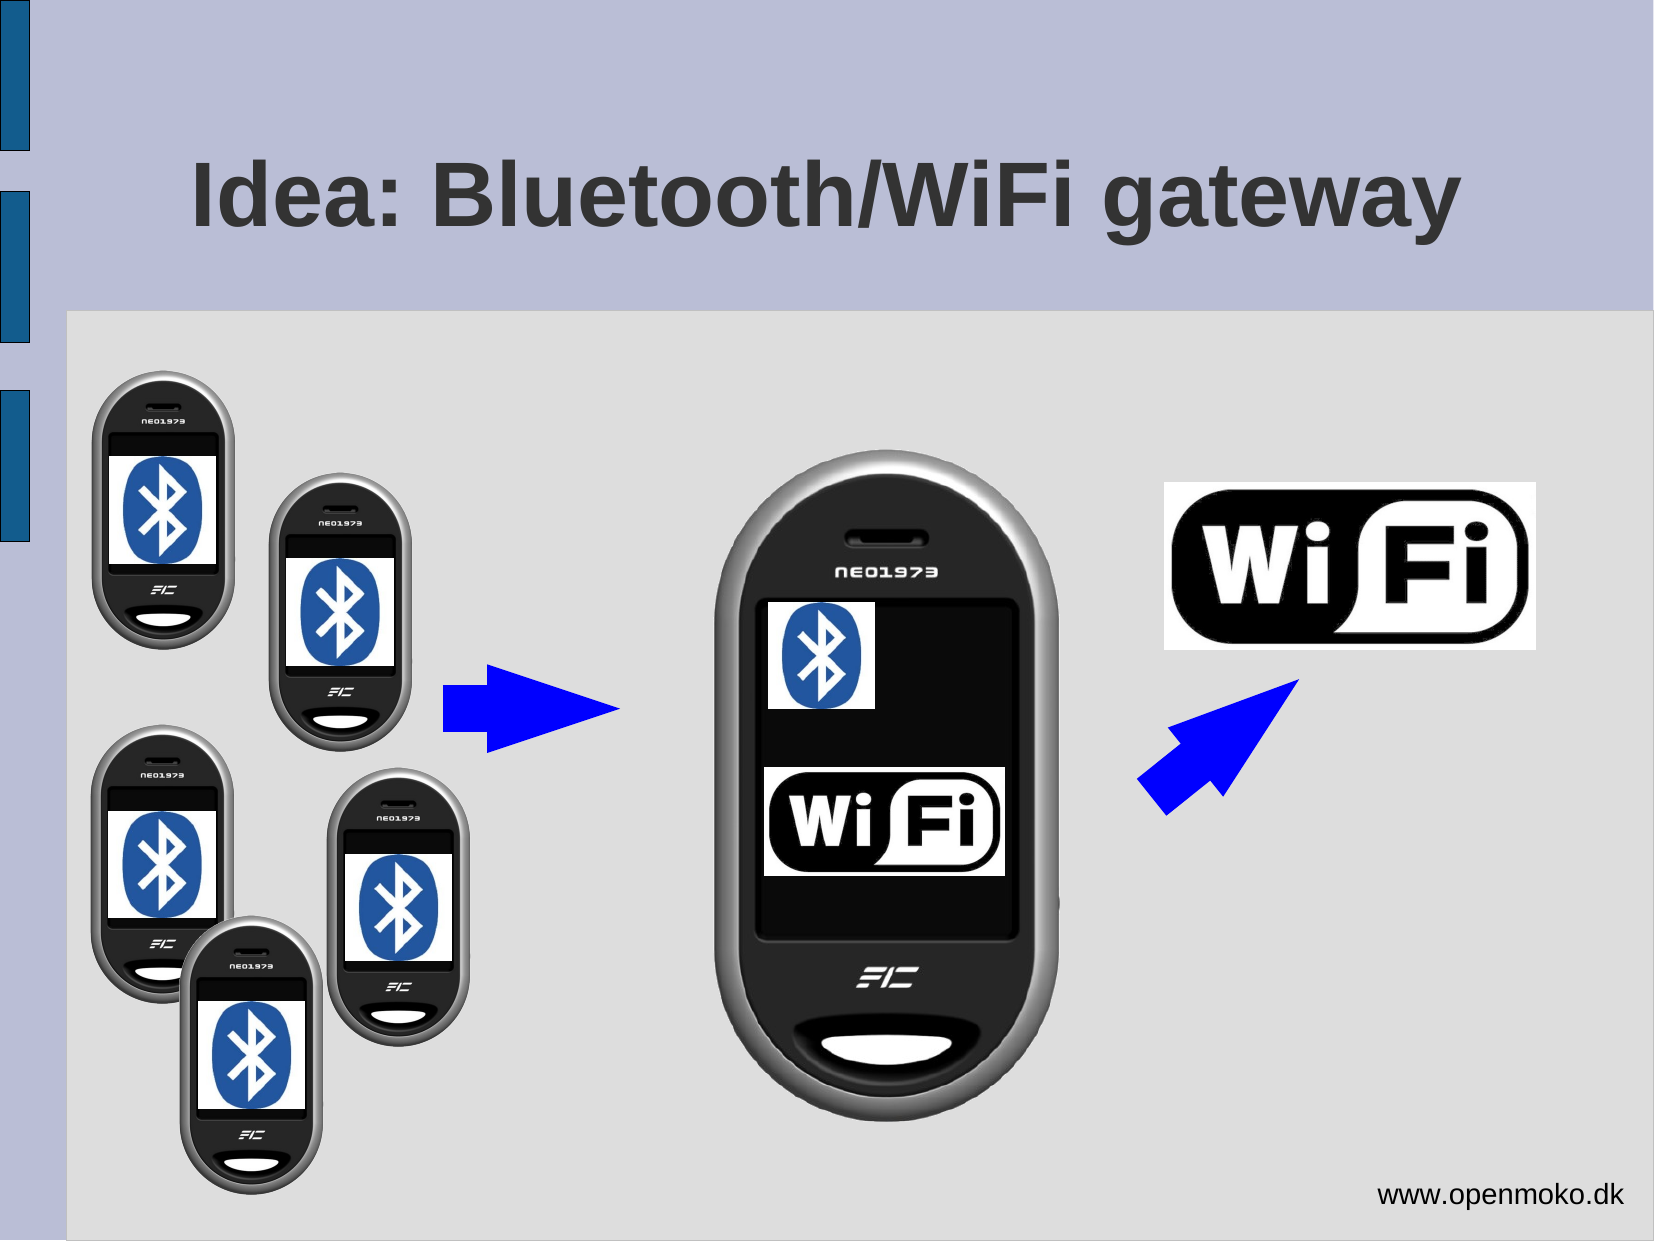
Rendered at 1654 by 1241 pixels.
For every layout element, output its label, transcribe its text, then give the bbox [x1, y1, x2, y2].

picture [89, 370, 237, 650]
title Idea: Bluetooth/WiFi gateway [121, 91, 1534, 299]
picture [266, 472, 414, 752]
picture [1164, 482, 1536, 650]
picture [709, 449, 1063, 1123]
picture [88, 724, 472, 1195]
